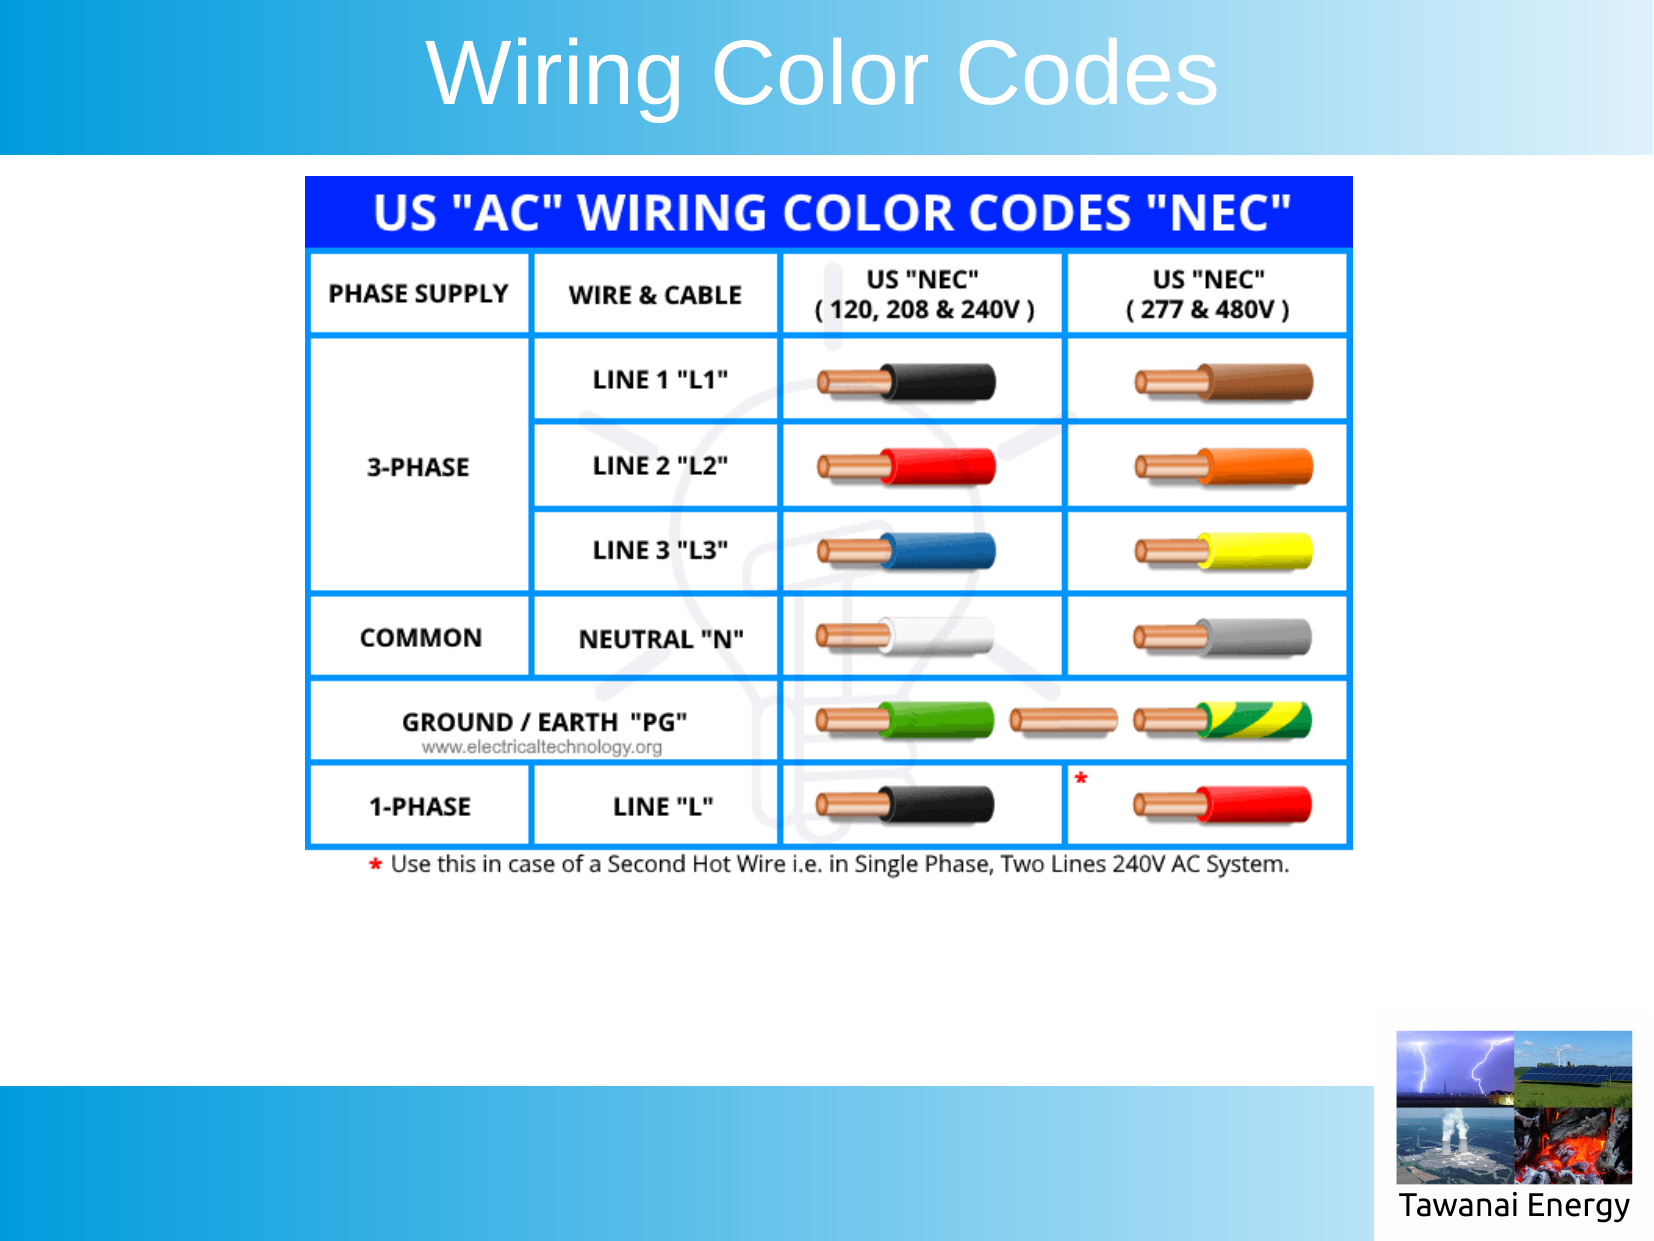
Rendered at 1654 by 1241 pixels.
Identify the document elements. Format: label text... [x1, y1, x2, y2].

picture [1374, 1009, 1654, 1241]
picture [305, 176, 1353, 880]
title Wiring Color Codes [79, 20, 1568, 126]
